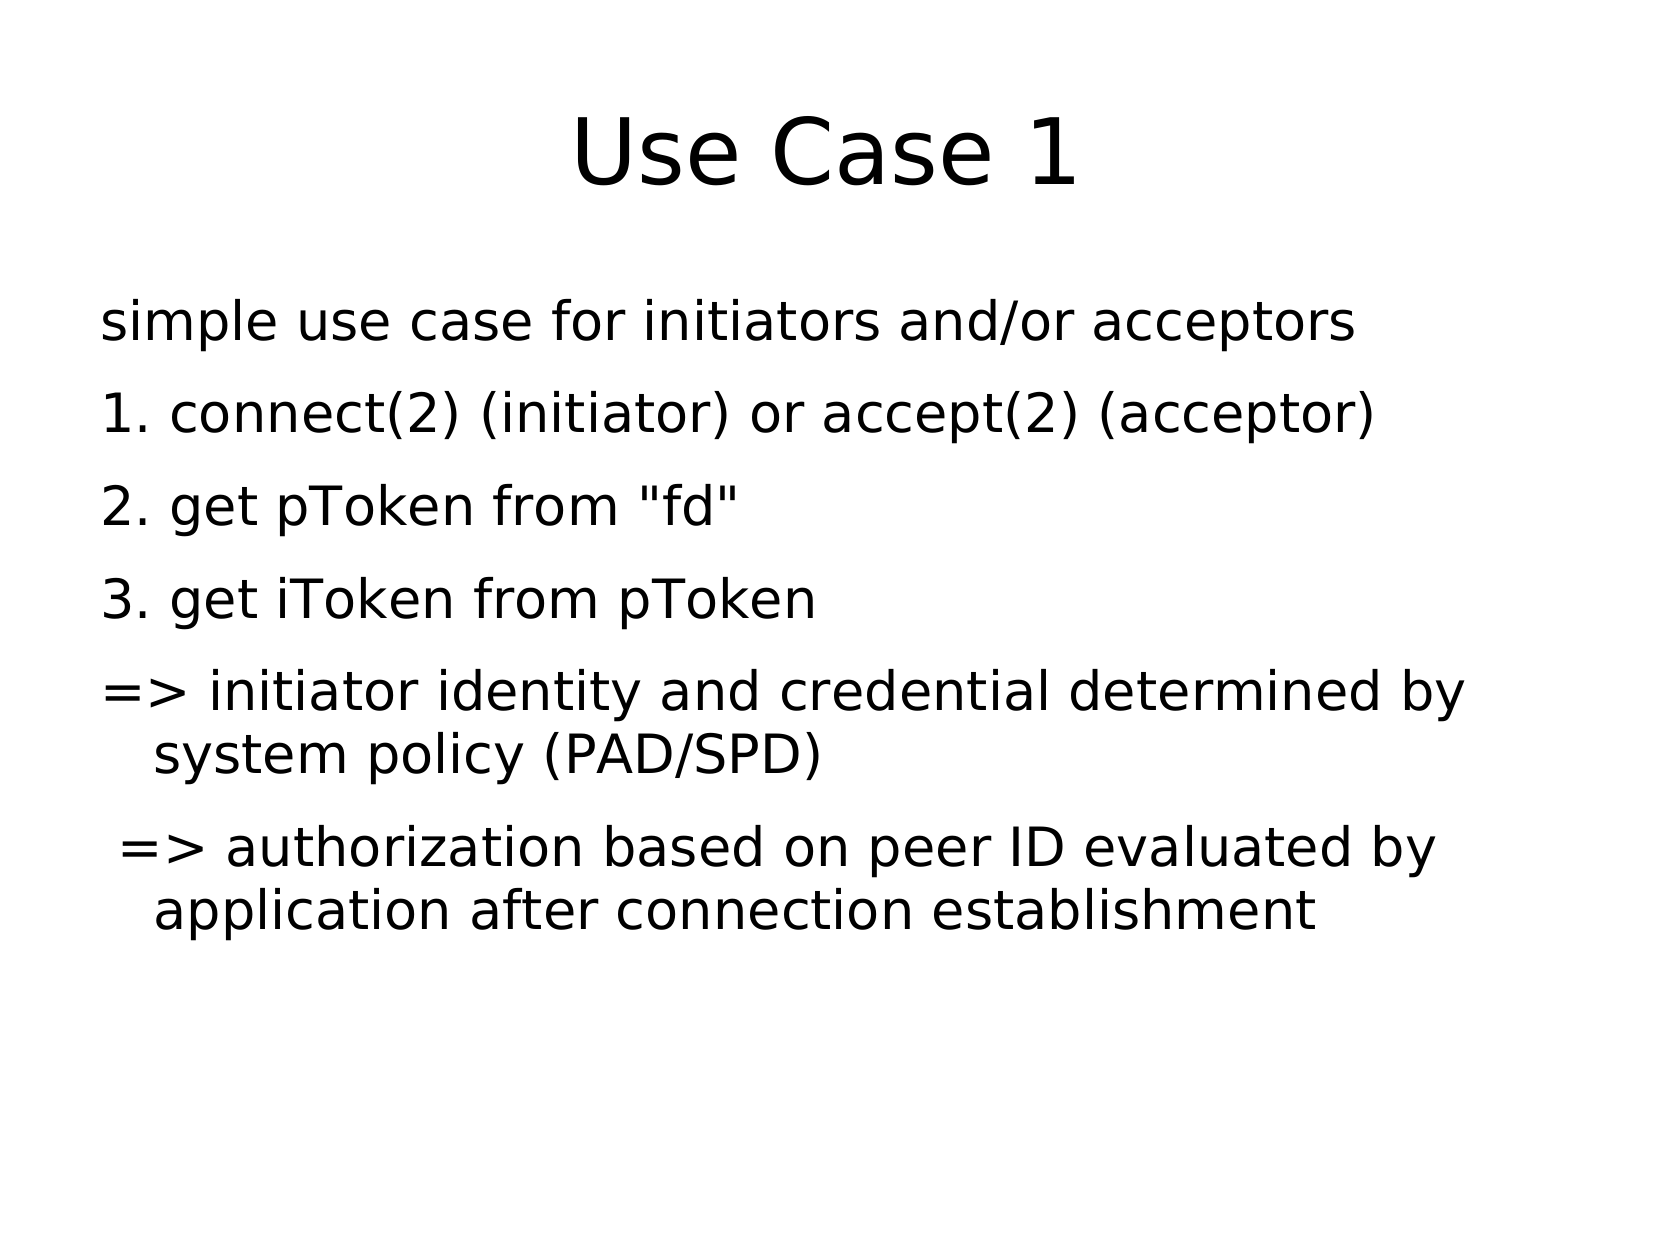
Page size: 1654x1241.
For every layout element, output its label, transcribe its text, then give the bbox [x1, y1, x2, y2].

title Use Case 1 [82, 49, 1571, 257]
list simple use case for initiators and/or acceptors 1. connect(2) (initiator) or accept(2) (acceptor) 2. get pToken from "fd" 3. get iToken from pToken => initiator identity and credential determined by system policy (PAD/SPD) => authorization based on peer ID evaluated by application after connection establishment [82, 290, 1571, 1094]
